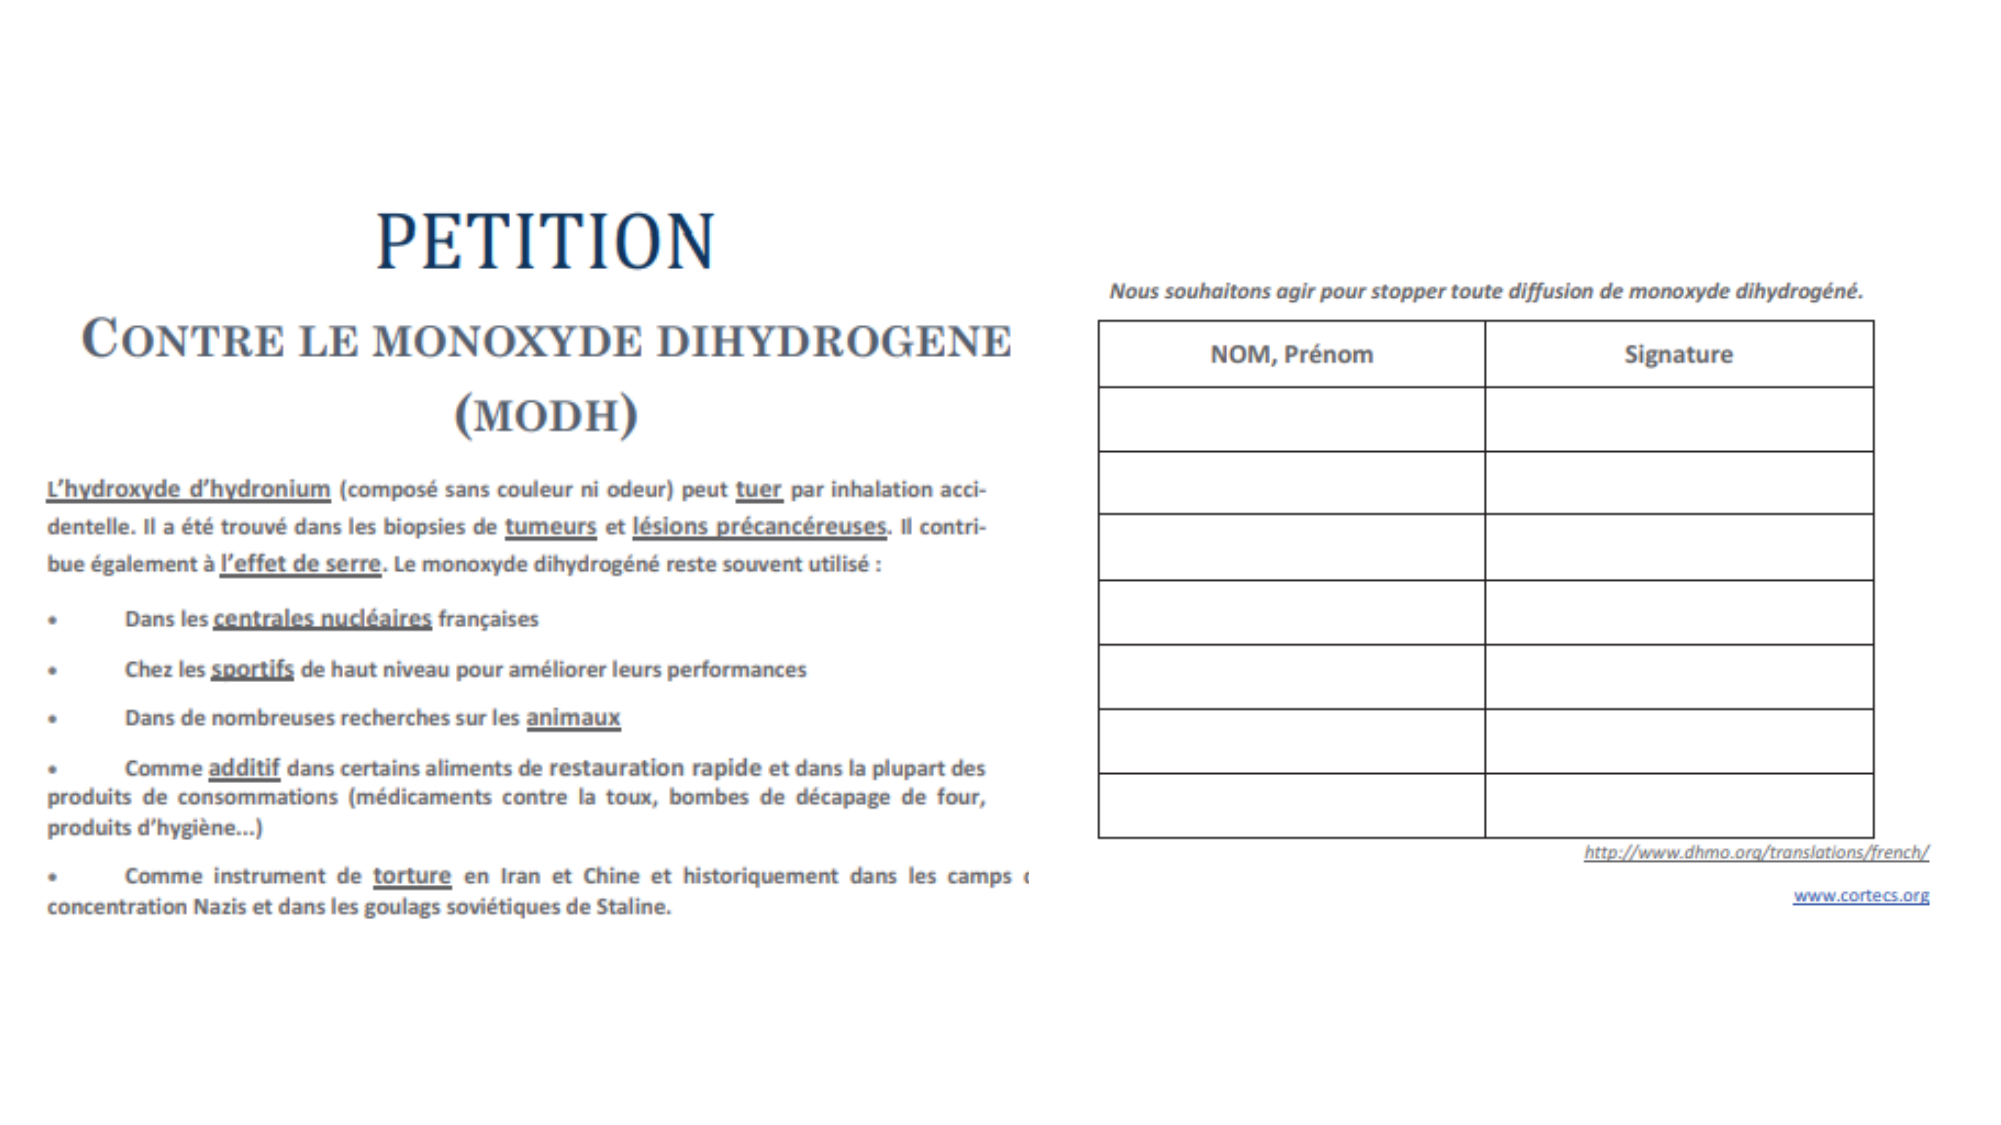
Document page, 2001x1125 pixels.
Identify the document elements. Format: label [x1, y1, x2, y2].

picture [31, 190, 1969, 935]
